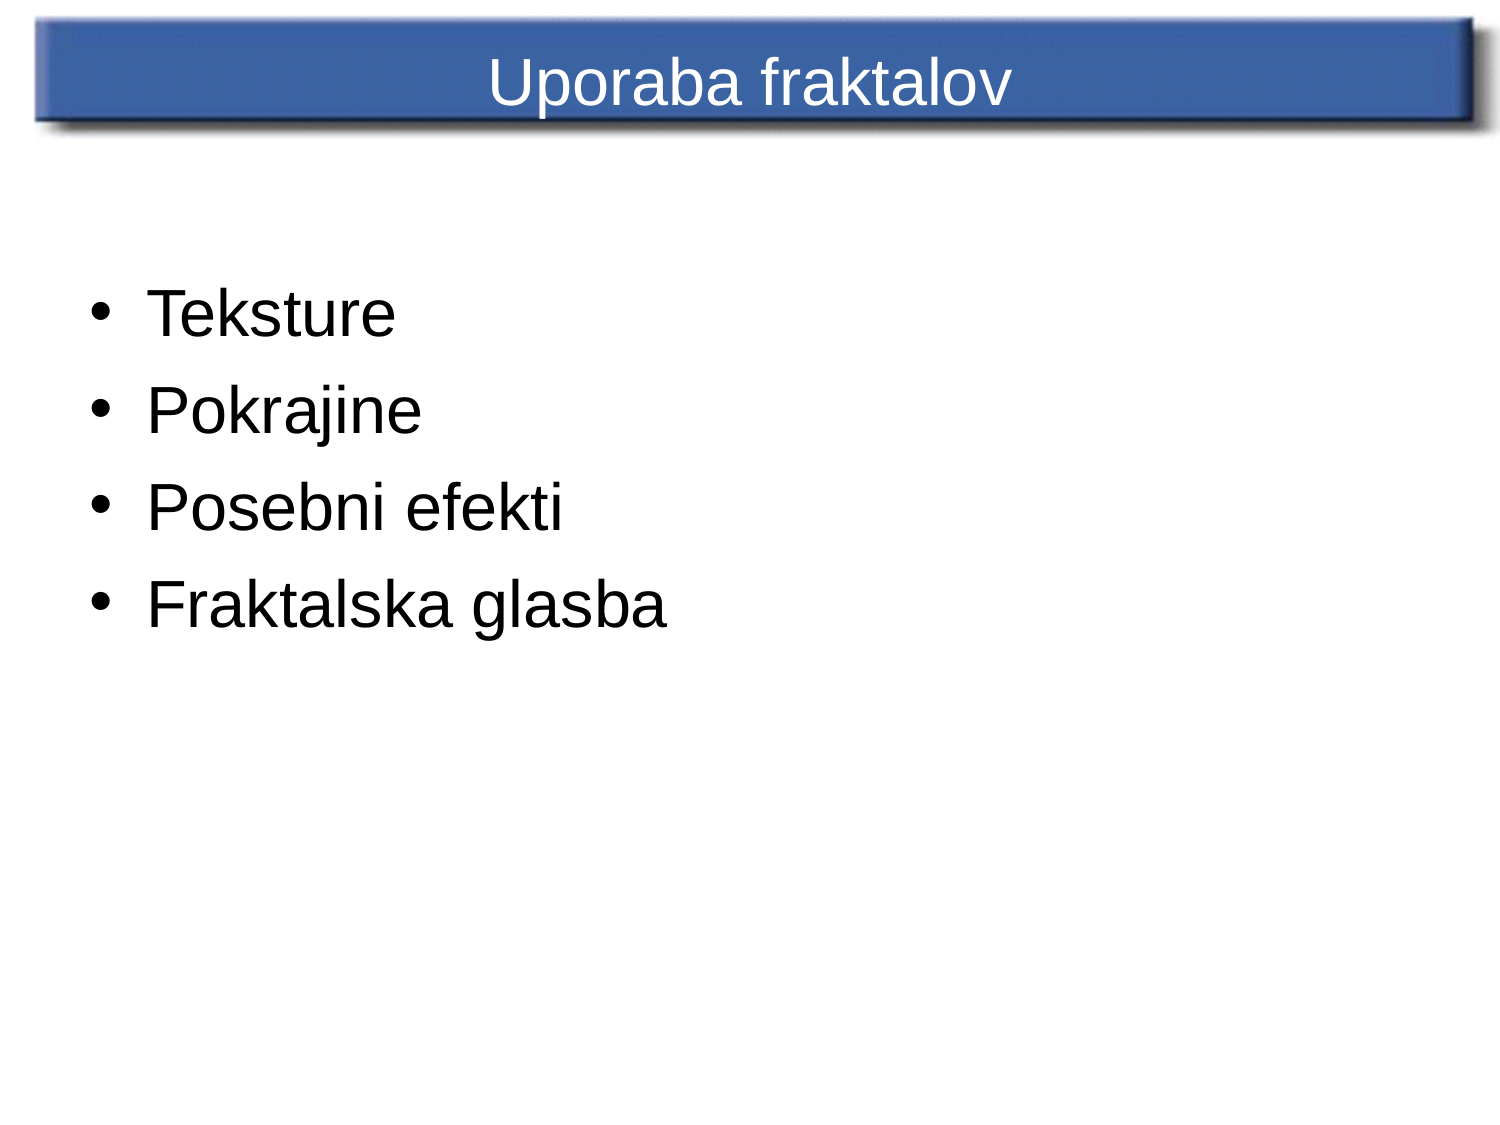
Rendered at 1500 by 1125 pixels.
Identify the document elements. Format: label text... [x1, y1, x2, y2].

list Teksture Pokrajine Posebni efekti Fraktalska glasba [75, 262, 1426, 1006]
title Uporaba fraktalov [75, 31, 1426, 127]
picture [33, 14, 1500, 141]
